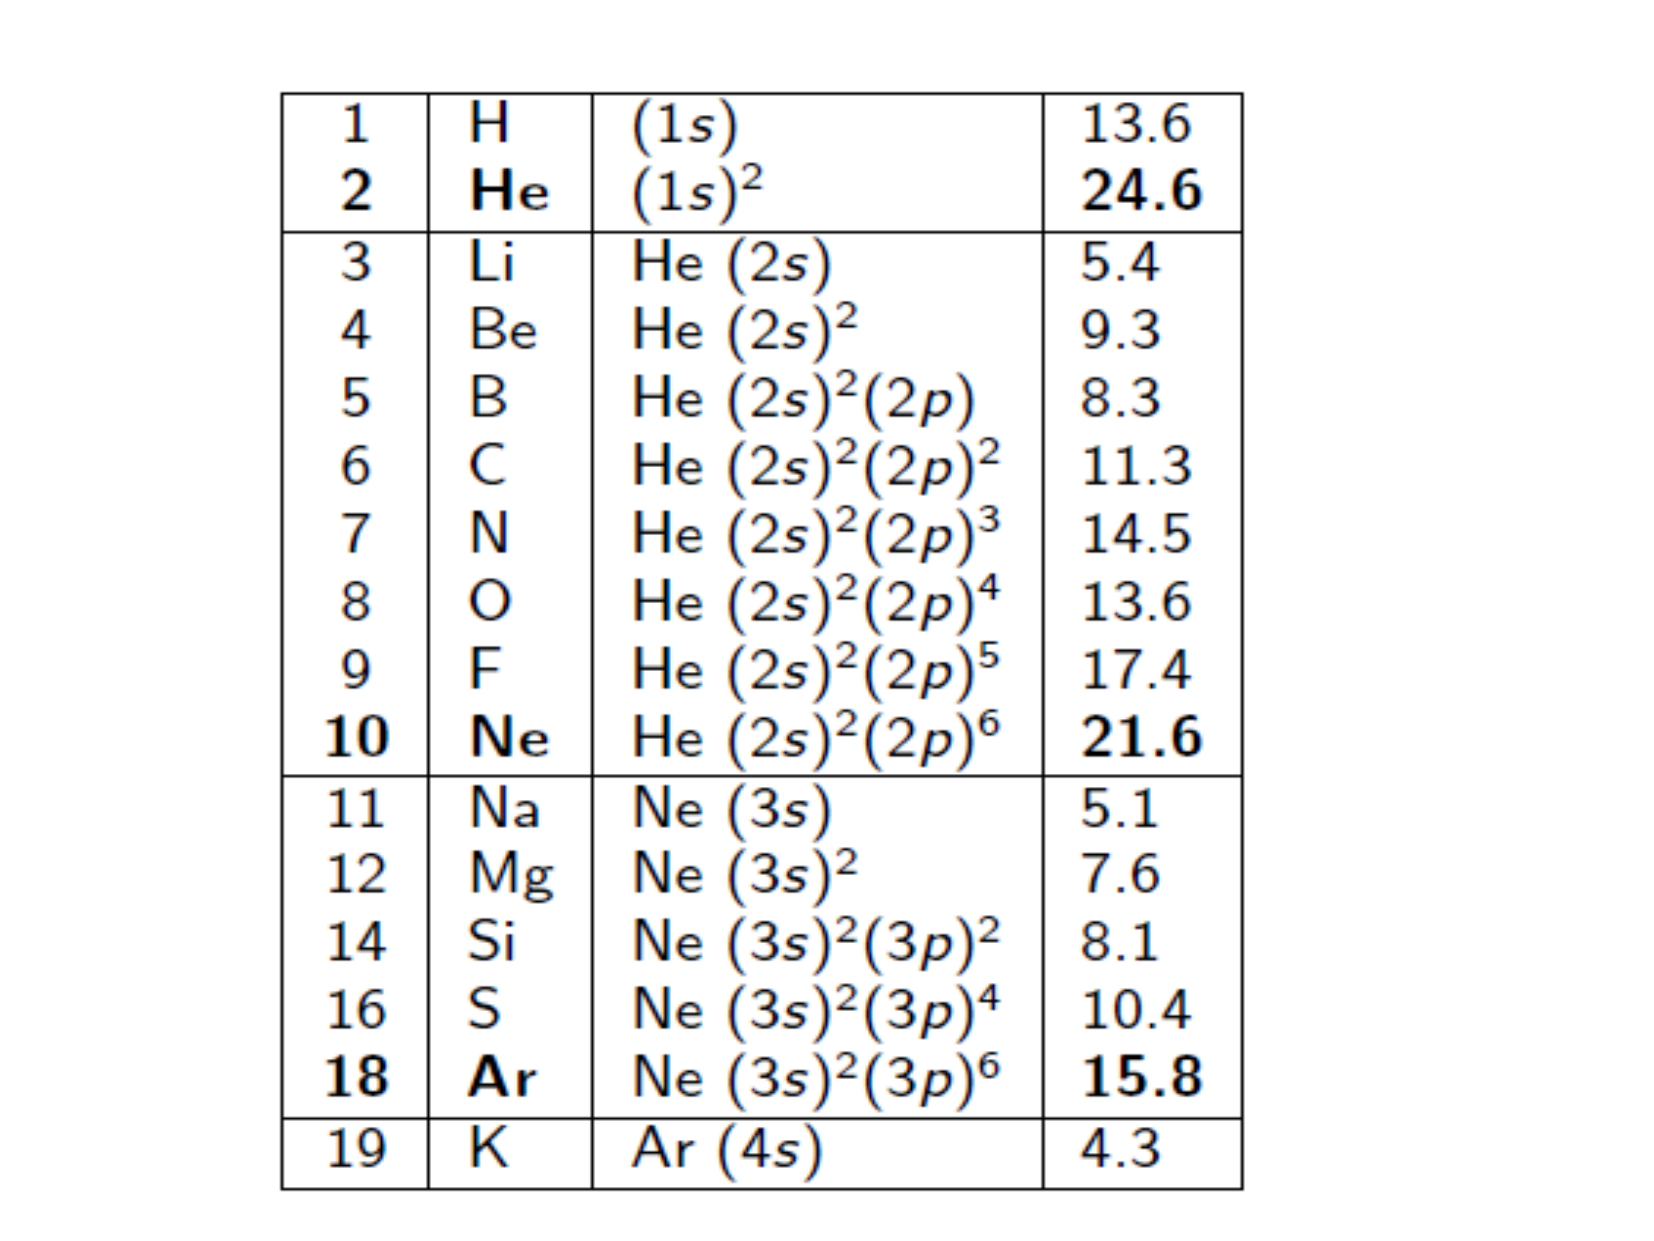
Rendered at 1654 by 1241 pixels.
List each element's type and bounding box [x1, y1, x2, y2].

picture [141, 0, 1394, 1241]
